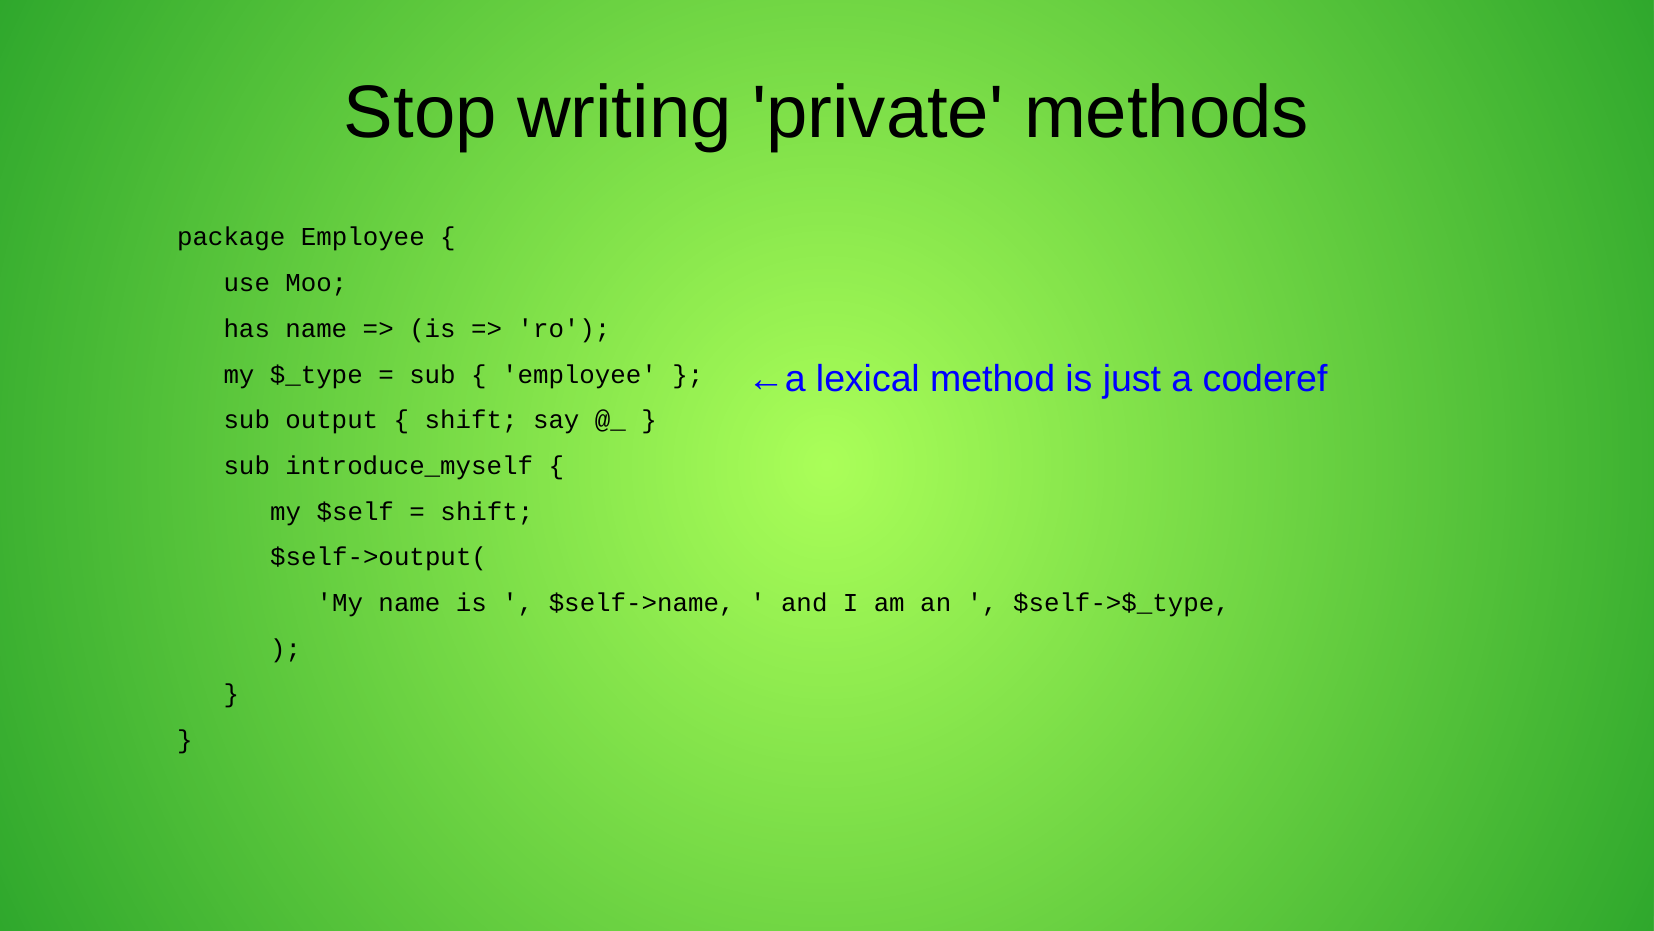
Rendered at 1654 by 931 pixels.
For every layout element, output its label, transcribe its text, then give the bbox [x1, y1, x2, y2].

list package Employee { use Moo; has name => (is => 'ro'); my $_type = sub { 'employee' }; sub output { shift; say @_ } sub introduce_myself { my $self = shift; $self->output( 'My name is ', $self->name, ' and I am an ', $self->$_type, ); } } [177, 224, 1571, 764]
title Stop writing 'private' methods [82, 35, 1571, 189]
text_box ←a lexical method is just a coderef [732, 349, 1512, 407]
